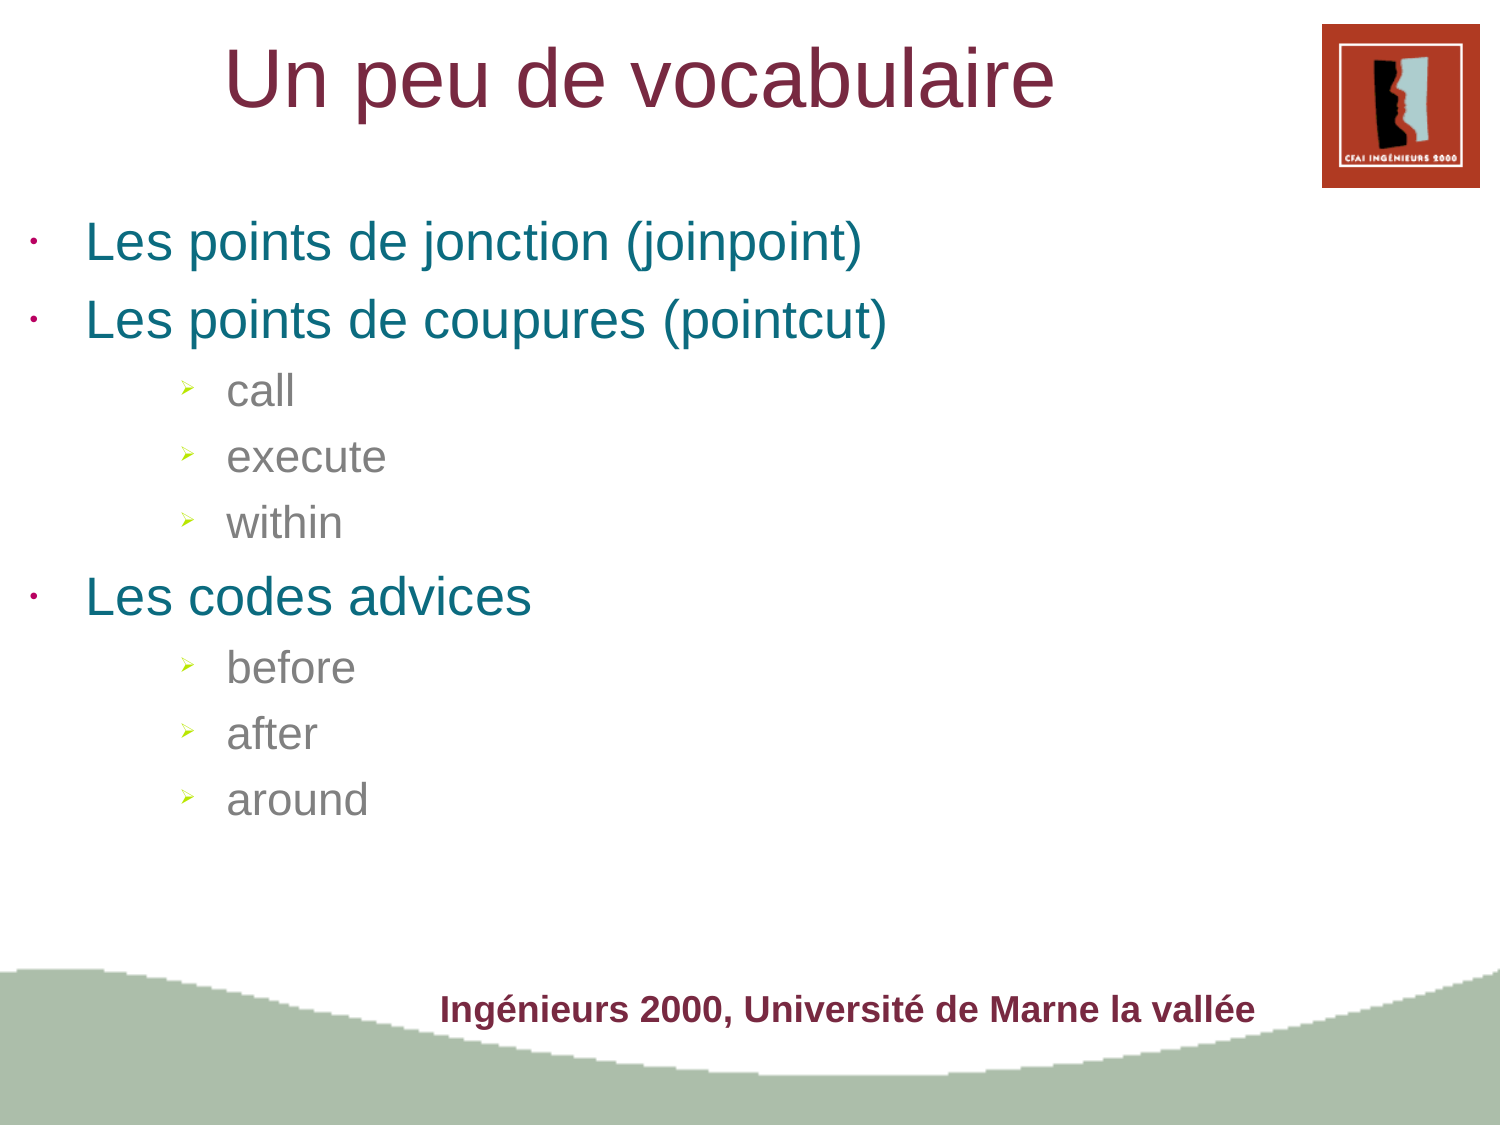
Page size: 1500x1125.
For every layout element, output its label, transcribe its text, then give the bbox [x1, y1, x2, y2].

title Un peu de vocabulaire [0, 0, 1281, 178]
list Les points de jonction (joinpoint) Les points de coupures (pointcut) call execute within Les codes advices before after around [29, 206, 1311, 916]
picture [1322, 24, 1480, 188]
picture [0, 887, 1500, 1125]
